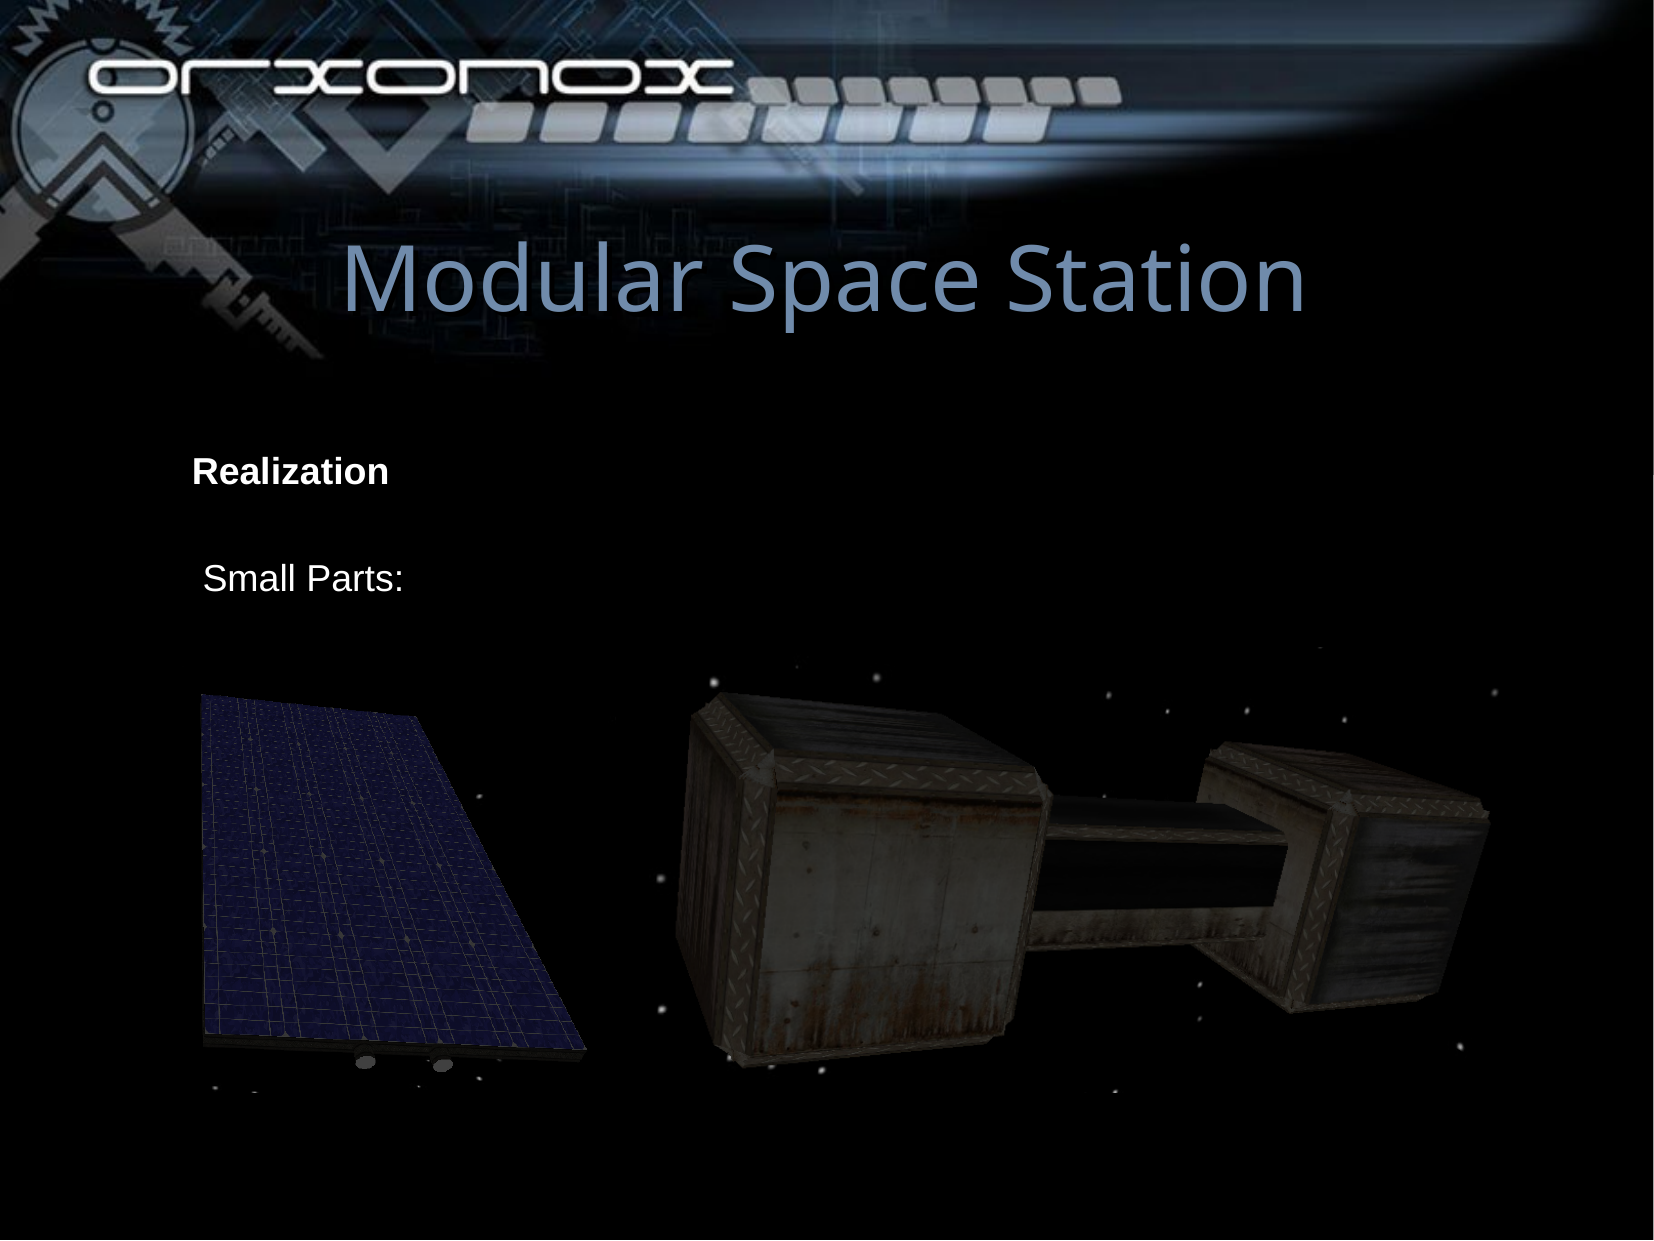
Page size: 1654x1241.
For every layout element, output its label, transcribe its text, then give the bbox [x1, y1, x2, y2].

text_box Modular Space Station [324, 205, 1477, 328]
picture [649, 647, 1505, 1093]
picture [0, 0, 1654, 475]
picture [177, 666, 616, 1093]
text_box Realization Small Parts: [177, 442, 1329, 673]
